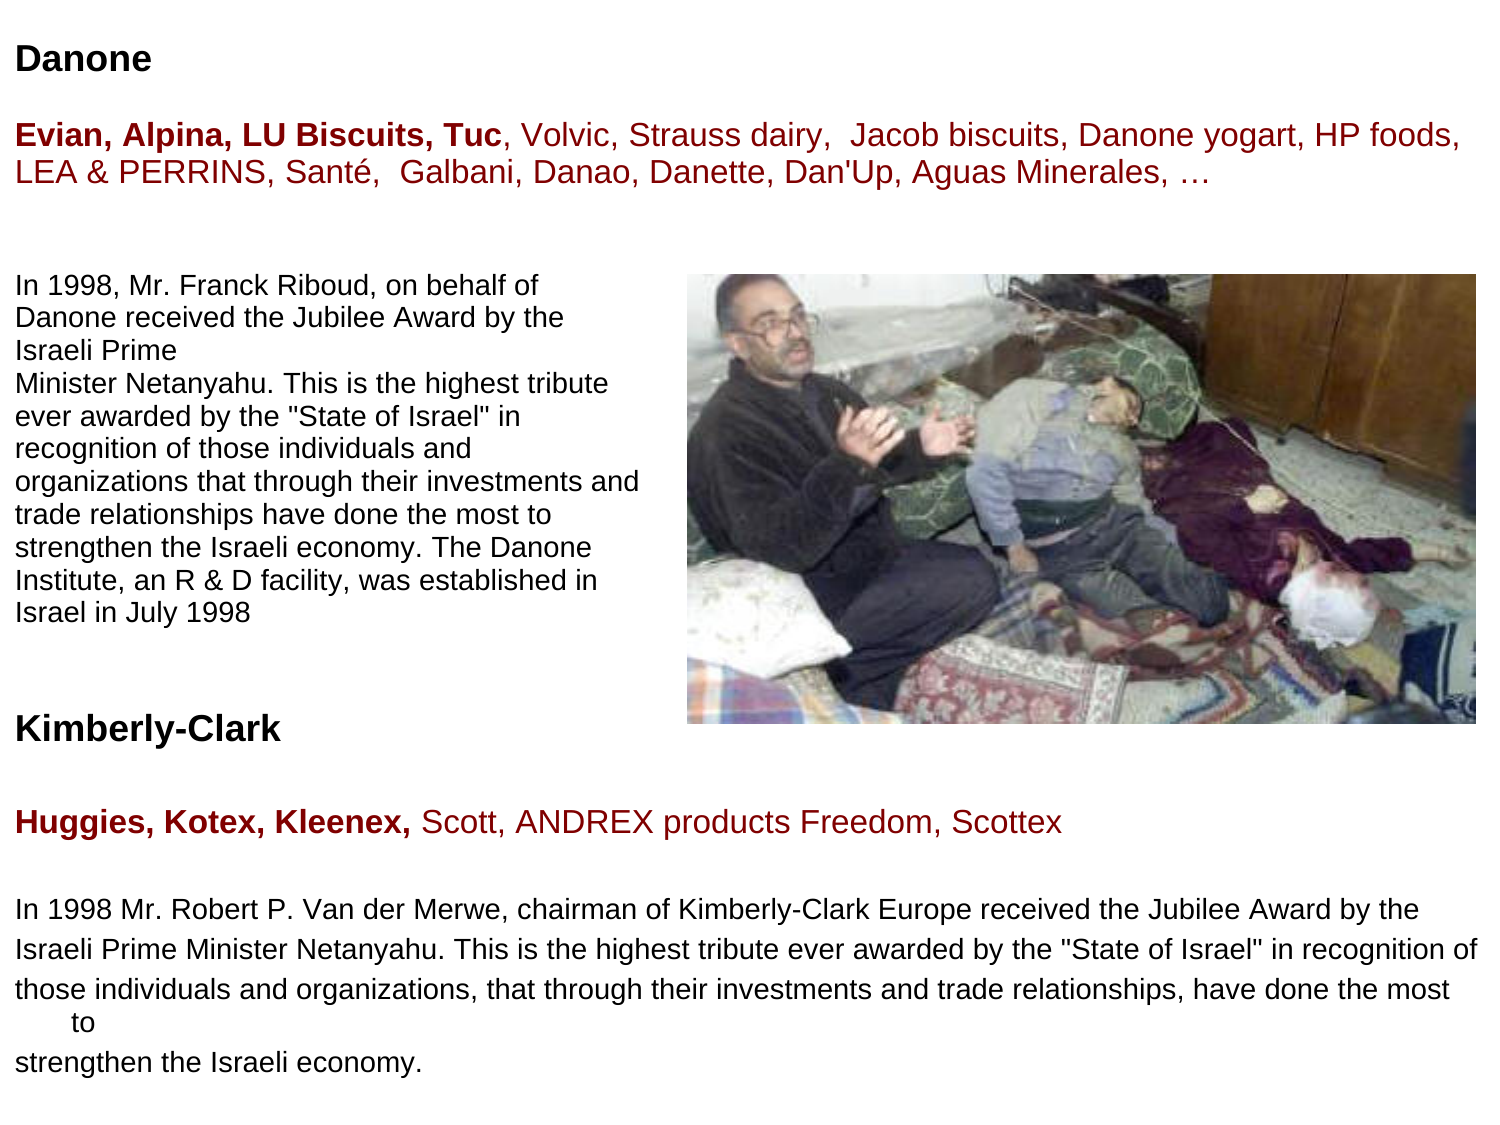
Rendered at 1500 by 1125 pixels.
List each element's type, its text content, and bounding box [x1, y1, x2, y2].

text_box In 1998, Mr. Franck Riboud, on behalf of Danone received the Jubilee Award by the Israeli Prime Minister Netanyahu. This is the highest tribute ever awarded by the "State of Israel" in recognition of those individuals and organizations that through their investments and trade relationships have done the most to strengthen the Israeli economy. The Danone Institute, an R & D facility, was established in Israel in July 1998 [0, 260, 663, 637]
text_box Kimberly-Clark Huggies, Kotex, Kleenex, Scott, ANDREX products Freedom, Scottex In 1998 Mr. Robert P. Van der Merwe, chairman of Kimberly-Clark Europe received the Jubilee Award by the Israeli Prime Minister Netanyahu. This is the highest tribute ever awarded by the "State of Israel" in recognition of those individuals and organizations, that through their investments and trade relationships, have done the most to strengthen the Israeli economy. [0, 699, 1500, 1113]
picture [687, 274, 1476, 699]
text_box Danone Evian, Alpina, LU Biscuits, Tuc, Volvic, Strauss dairy, Jacob biscuits, Danone yogart, HP foods, LEA & PERRINS, Santé, Galbani, Danao, Danette, Dan'Up, Aguas Minerales, … [0, 29, 1500, 198]
